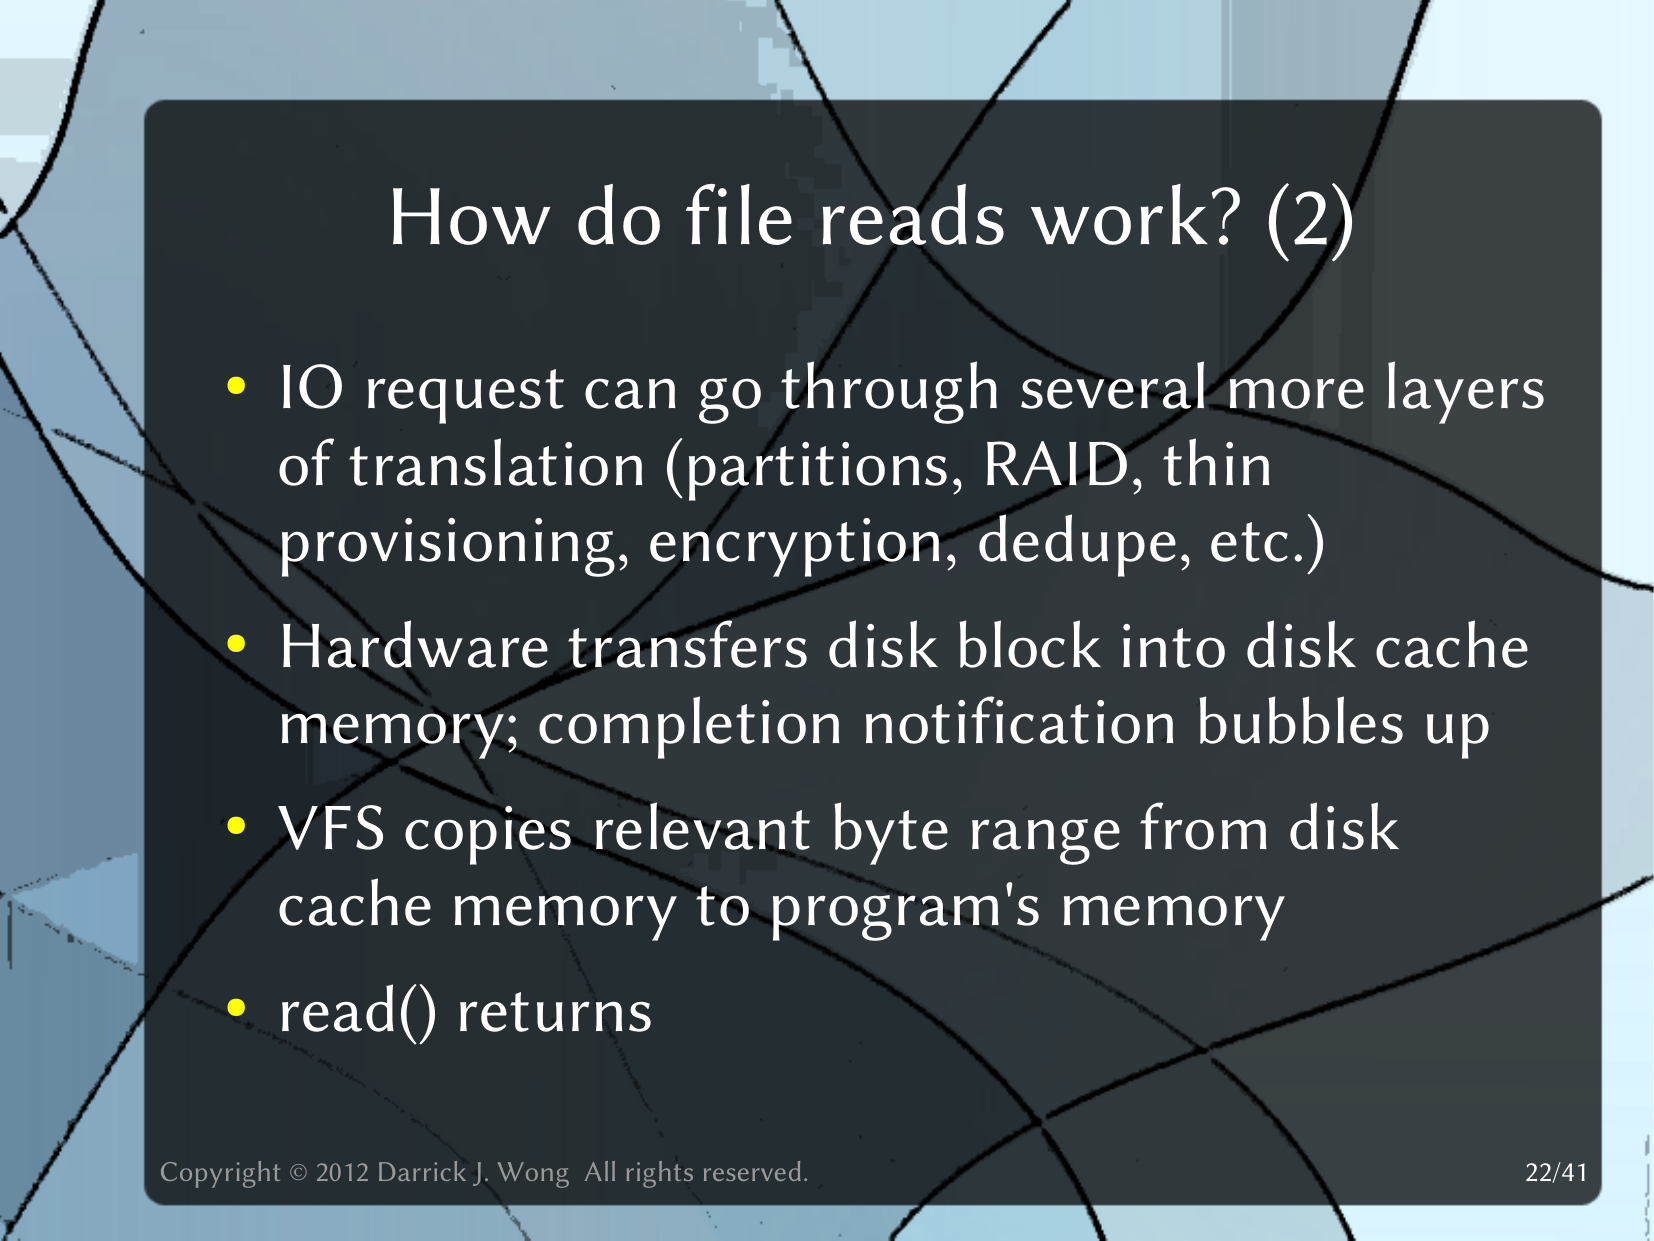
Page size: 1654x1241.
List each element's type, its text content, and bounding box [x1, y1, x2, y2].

list IO request can go through several more layers of translation (partitions, RAID, thin provisioning, encryption, dedupe, etc.) Hardware transfers disk block into disk cache memory; completion notification bubbles up VFS copies relevant byte range from disk cache memory to program's memory read() returns [206, 349, 1571, 1069]
title How do file reads work? (2) [159, 108, 1583, 325]
picture [0, 0, 1654, 1241]
